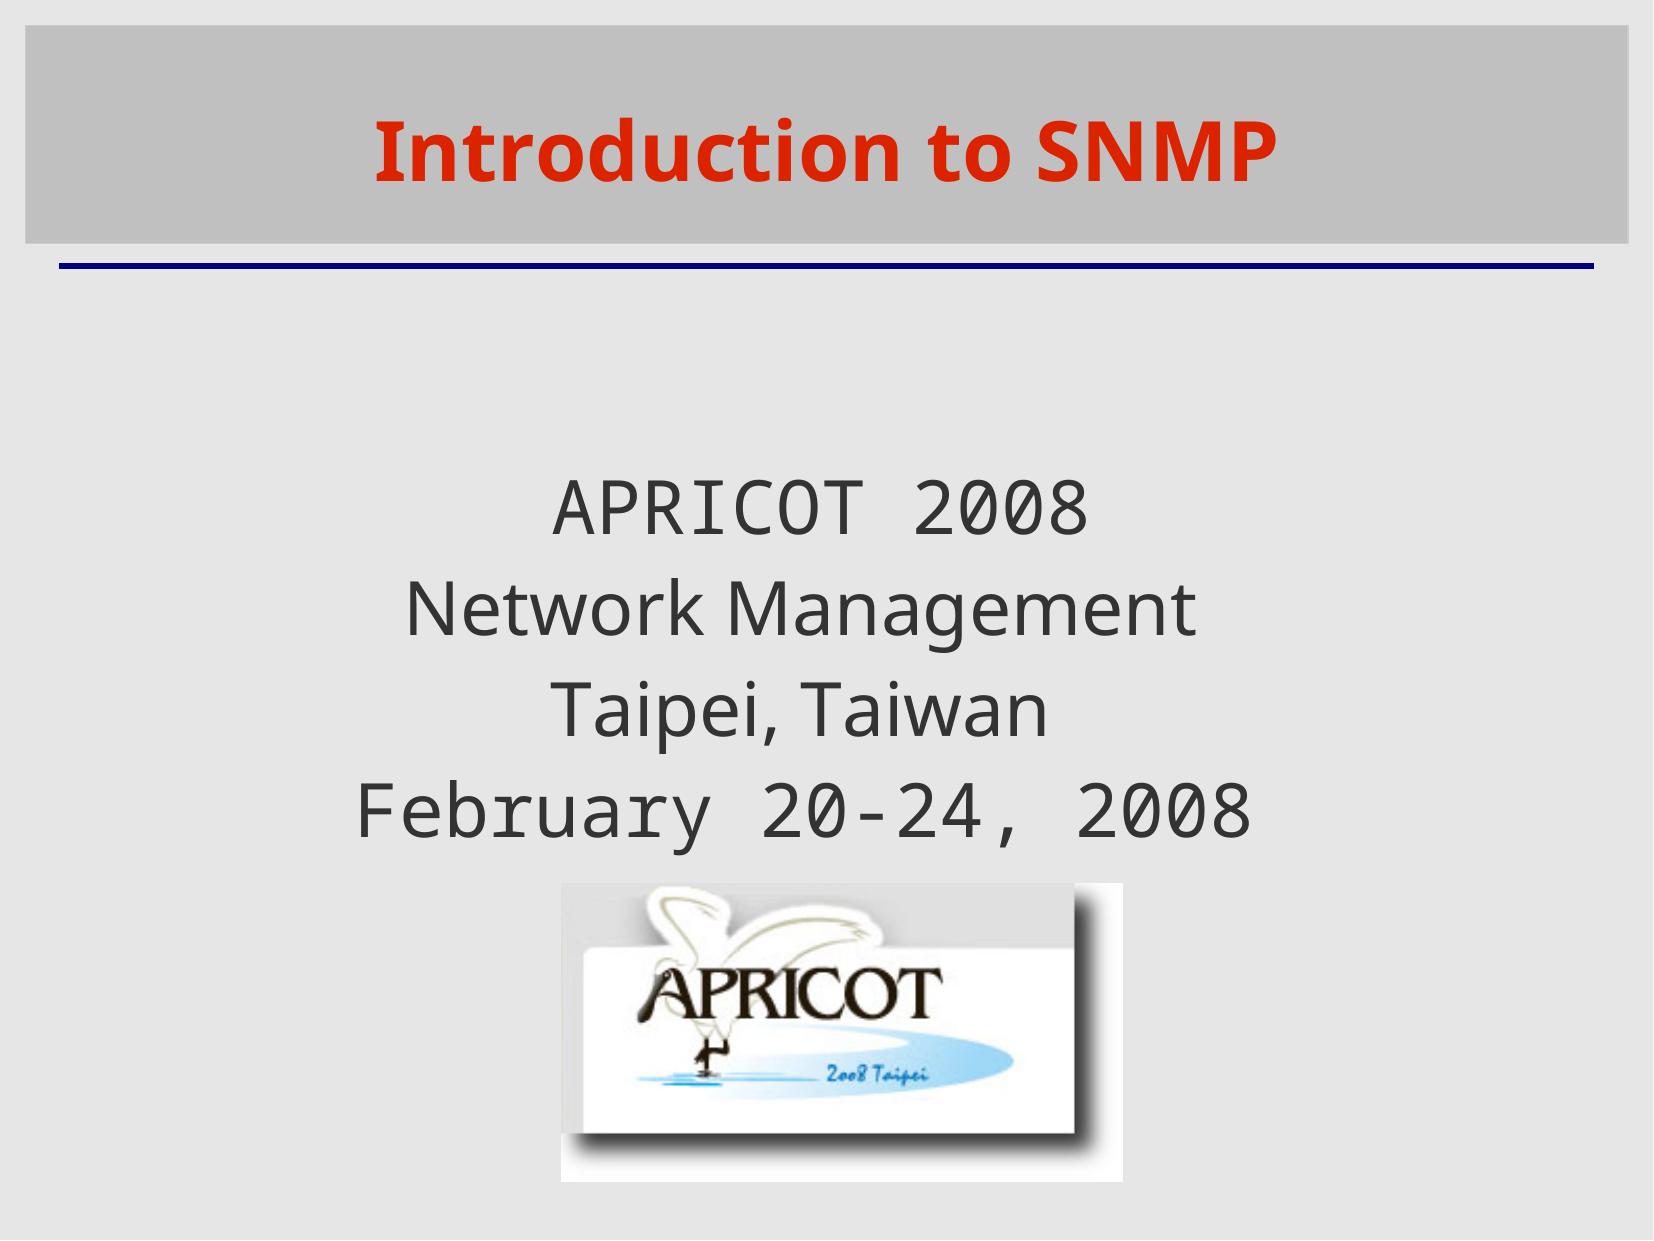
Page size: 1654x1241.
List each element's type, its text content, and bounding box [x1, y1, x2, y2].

subtitle APRICOT 2008 Network Management Taipei, Taiwan February 20-24, 2008 [84, 294, 1524, 1118]
title Introduction to SNMP [121, 46, 1534, 254]
picture [561, 883, 1123, 1182]
